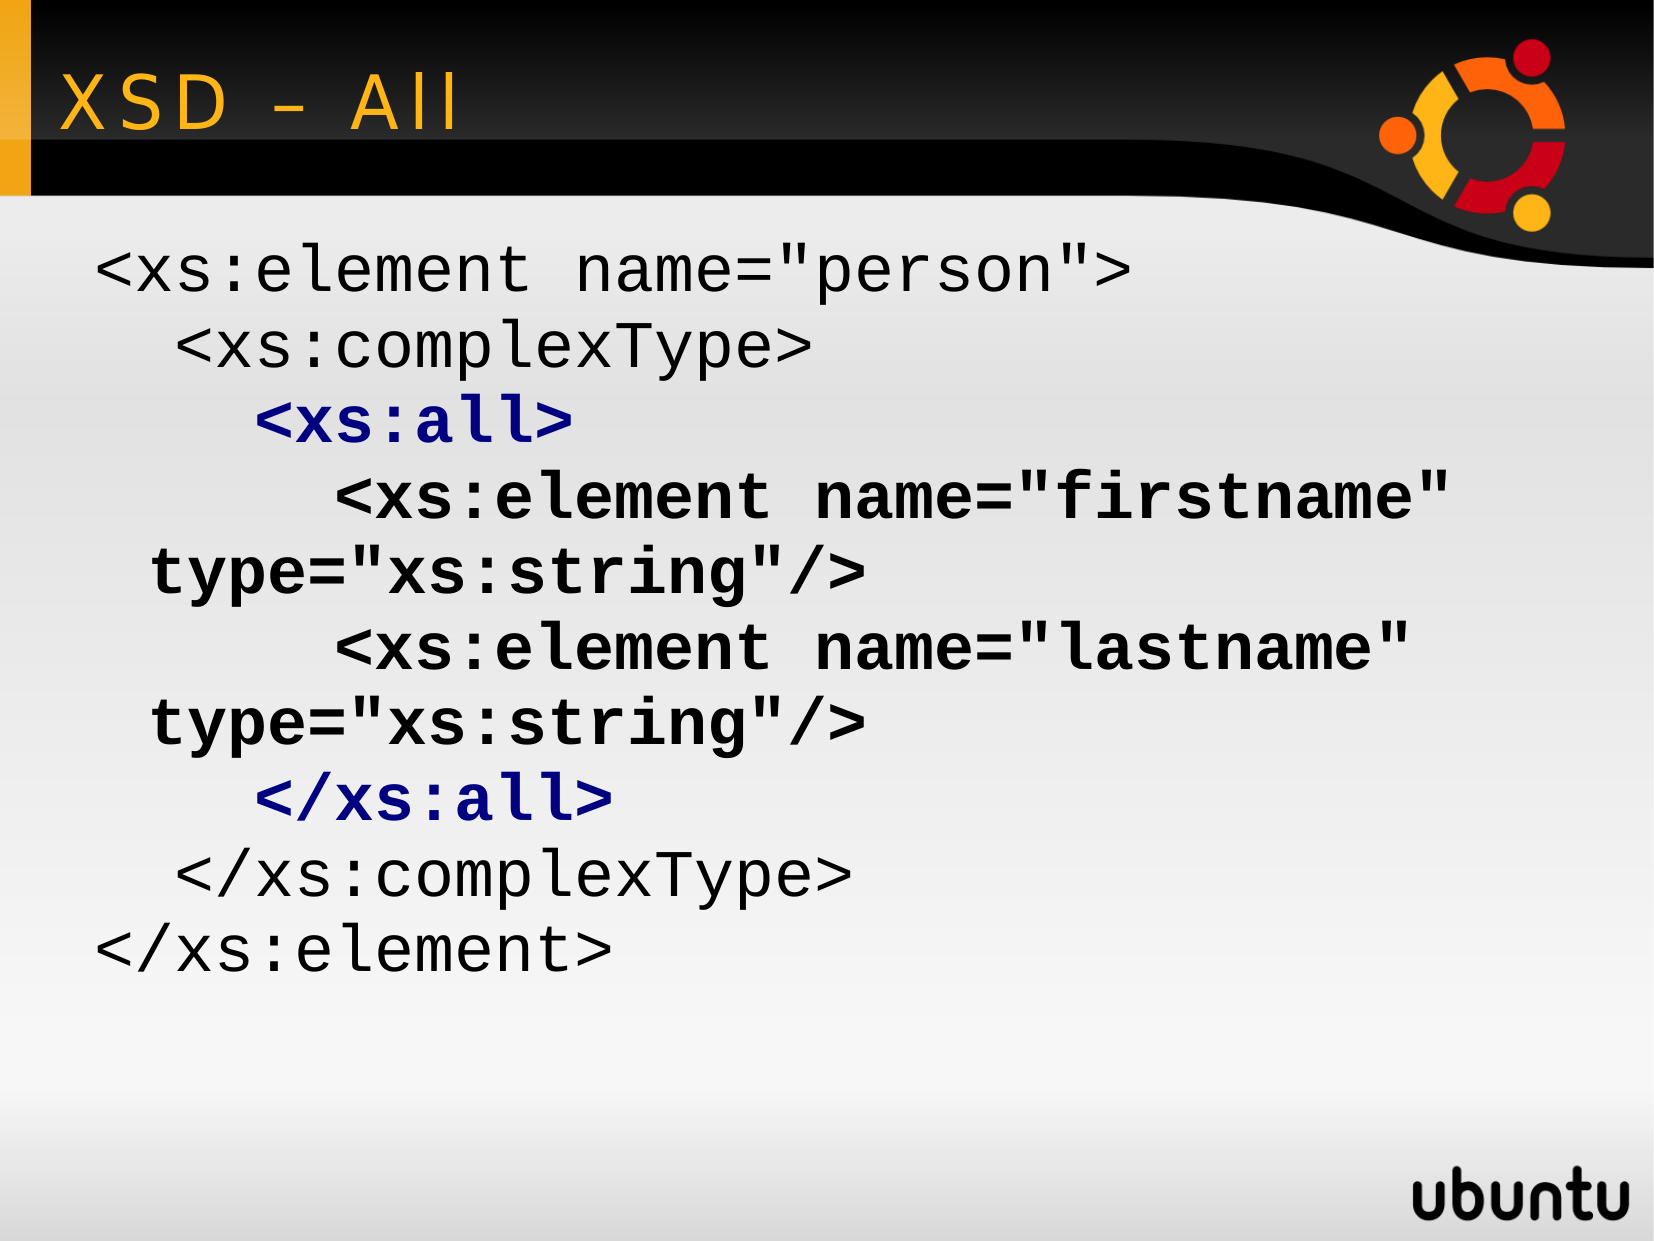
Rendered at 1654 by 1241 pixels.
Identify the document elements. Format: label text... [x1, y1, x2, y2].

title XSD – All [59, 29, 1270, 178]
picture [0, 0, 1654, 1241]
list <xs:element name="person"> <xs:complexType> <xs:all> <xs:element name="firstname" type="xs:string"/> <xs:element name="lastname" type="xs:string"/> </xs:all> </xs:complexType> </xs:element> [76, 236, 1565, 1055]
